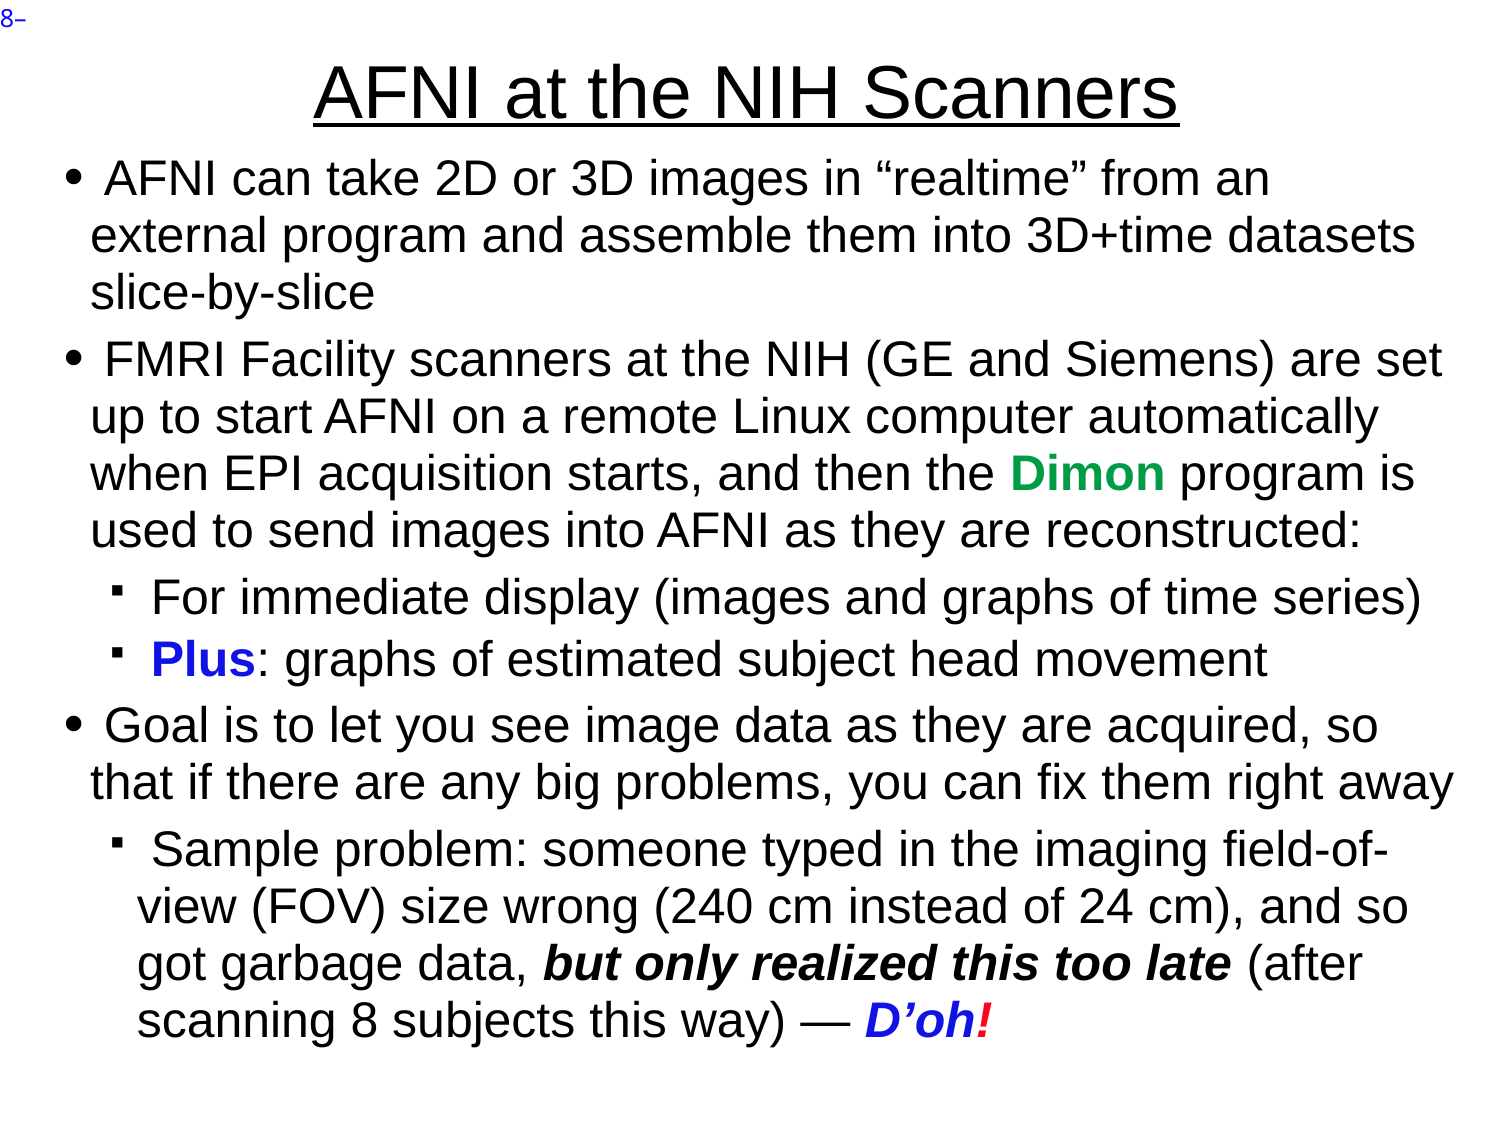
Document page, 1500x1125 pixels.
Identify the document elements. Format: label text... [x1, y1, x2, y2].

title AFNI at the NIH Scanners [109, 26, 1385, 142]
list AFNI can take 2D or 3D images in “realtime” from an external program and assemble them into 3D+time datasets slice-by-slice FMRI Facility scanners at the NIH (GE and Siemens) are set up to start AFNI on a remote Linux computer automatically when EPI acquisition starts, and then the Dimon program is used to send images into AFNI as they are reconstructed: For immediate display (images and graphs of time series) Plus: graphs of estimated subject head movement Goal is to let you see image data as they are acquired, so that if there are any big problems, you can fix them right away Sample problem: someone typed in the imaging field-of-view (FOV) size wrong (240 cm instead of 24 cm), and so got garbage data, but only realized this too late (after scanning 8 subjects this way) — D’oh! [47, 142, 1472, 1061]
